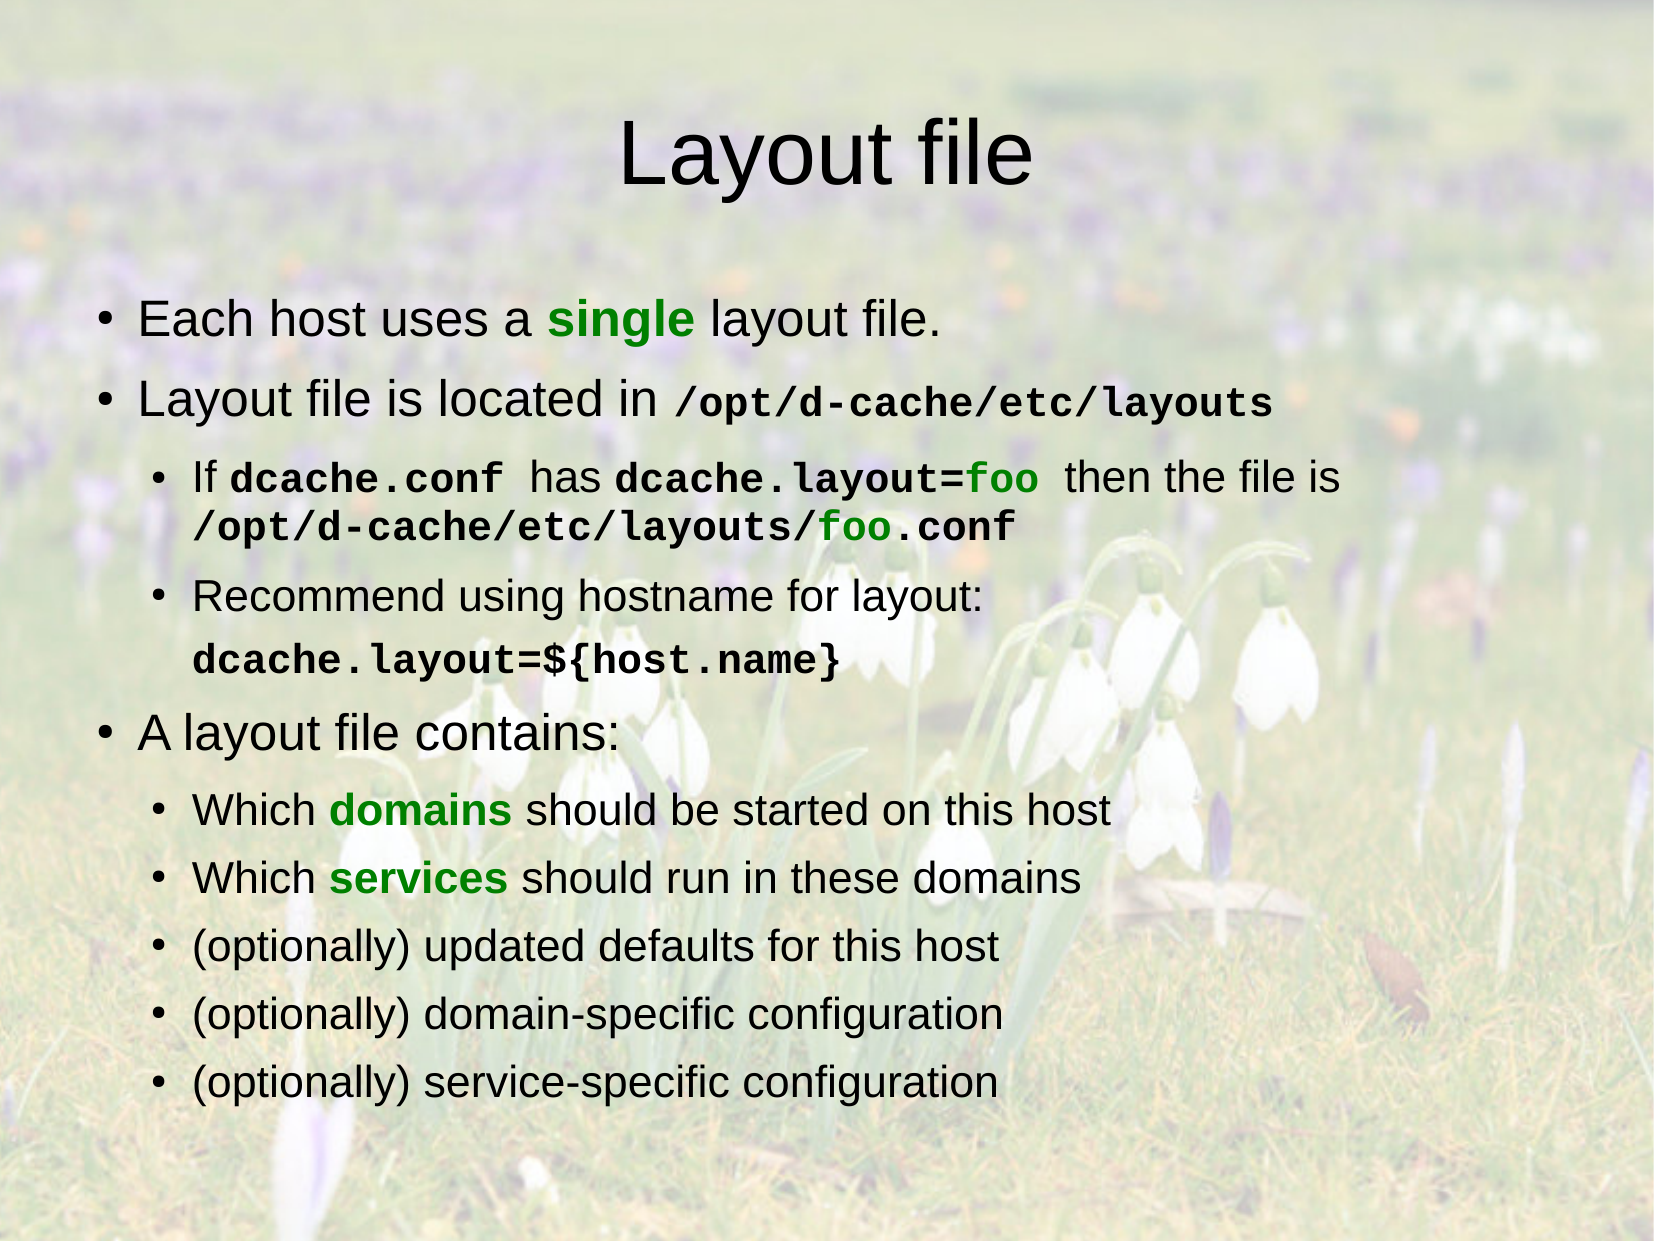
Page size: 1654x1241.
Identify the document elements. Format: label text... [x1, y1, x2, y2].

picture [0, 0, 1654, 1241]
title Layout file [82, 49, 1571, 257]
list Each host uses a single layout file. Layout file is located in /opt/d-cache/etc/layouts If dcache.conf has dcache.layout=foo then the file is /opt/d-cache/etc/layouts/foo.conf Recommend using hostname for layout: dcache.layout=${host.name} A layout file contains: Which domains should be started on this host Which services should run in these domains (optionally) updated defaults for this host (optionally) domain-specific configuration (optionally) service-specific configuration [82, 290, 1571, 1109]
